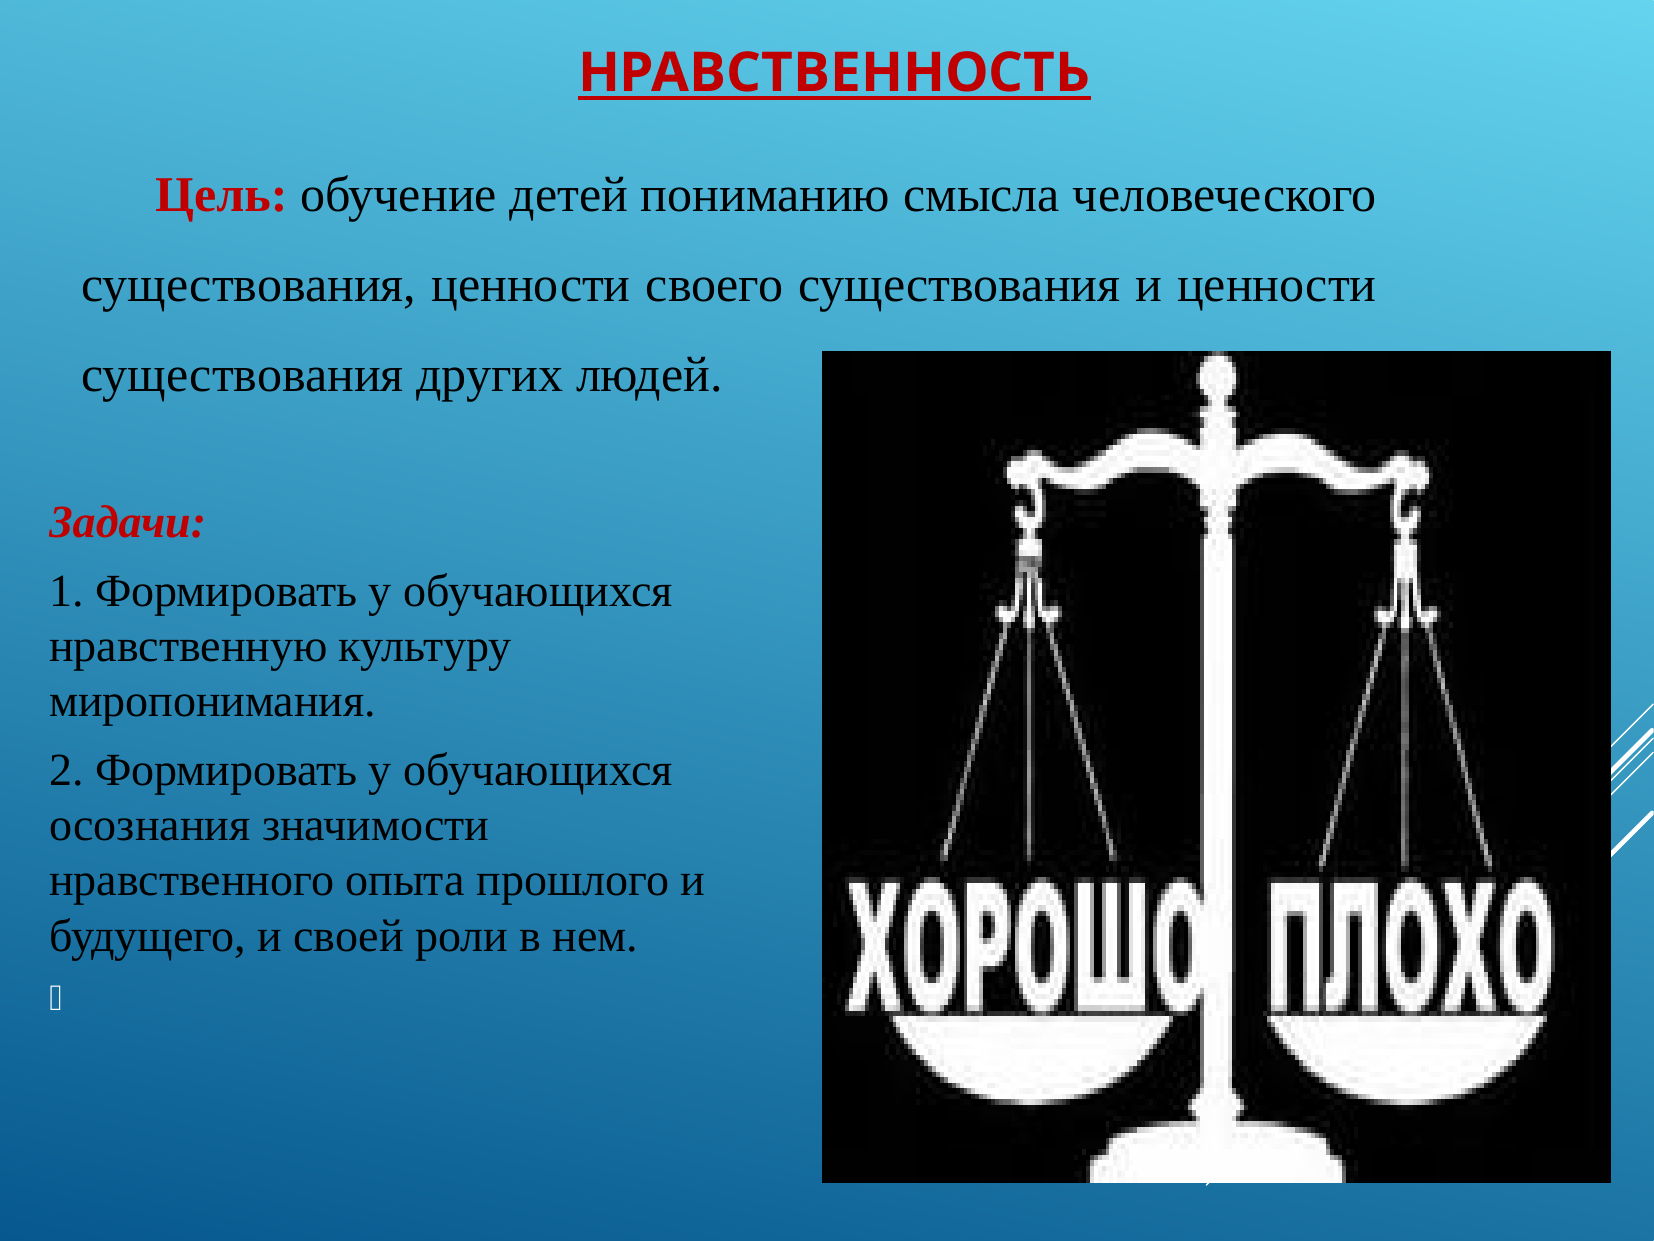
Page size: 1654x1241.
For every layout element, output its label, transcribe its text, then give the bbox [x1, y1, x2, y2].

list Задачи: 1. Формировать у обучающихся нравственную культуру миропонимания. 2. Формировать у обучающихся осознания значимости нравственного опыта прошлого и будущего, и своей роли в нем. [34, 483, 759, 1241]
list НРАВСТВЕННОСТЬ [563, 0, 1236, 111]
text_box Цель: обучение детей пониманию смысла человеческого существования, ценности своего существования и ценности существования других людей. [66, 124, 1611, 409]
picture [822, 351, 1611, 1183]
